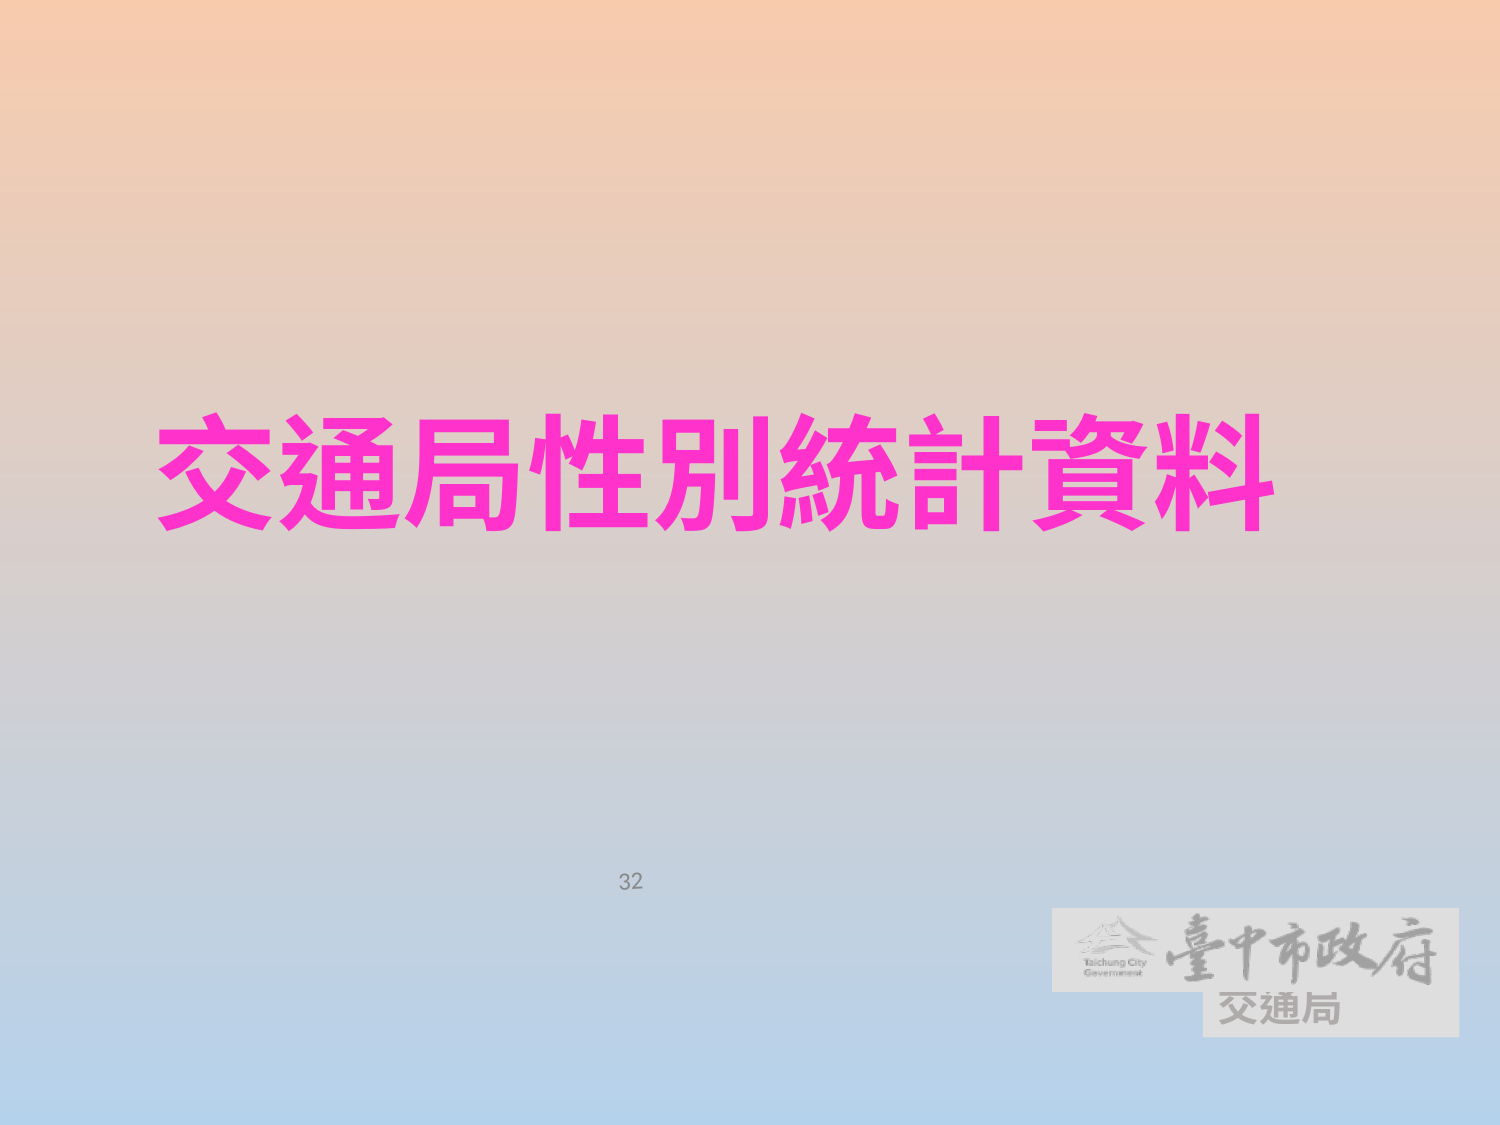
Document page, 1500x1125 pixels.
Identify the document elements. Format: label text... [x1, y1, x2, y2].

text_box 32 [600, 834, 717, 922]
title 交通局性別統計資料 [66, 357, 1365, 555]
